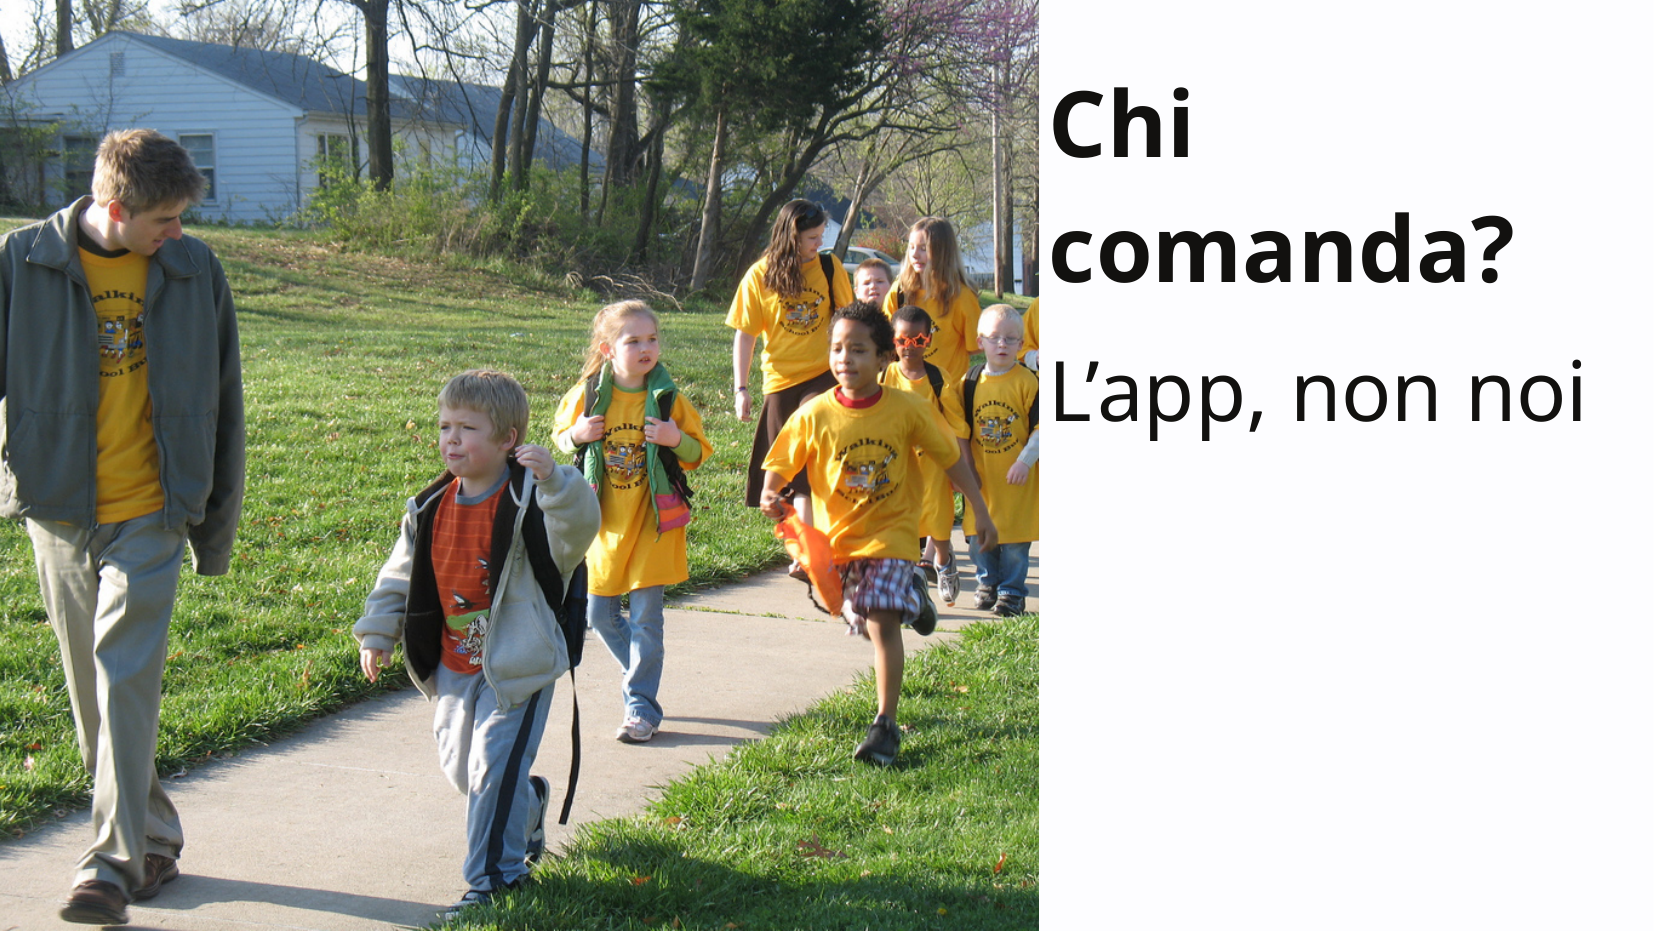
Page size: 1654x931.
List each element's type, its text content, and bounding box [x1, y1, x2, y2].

list Chi comanda? L’app, non noi [1048, 60, 1634, 541]
text_box [1039, 0, 1654, 931]
picture [0, 0, 1039, 931]
